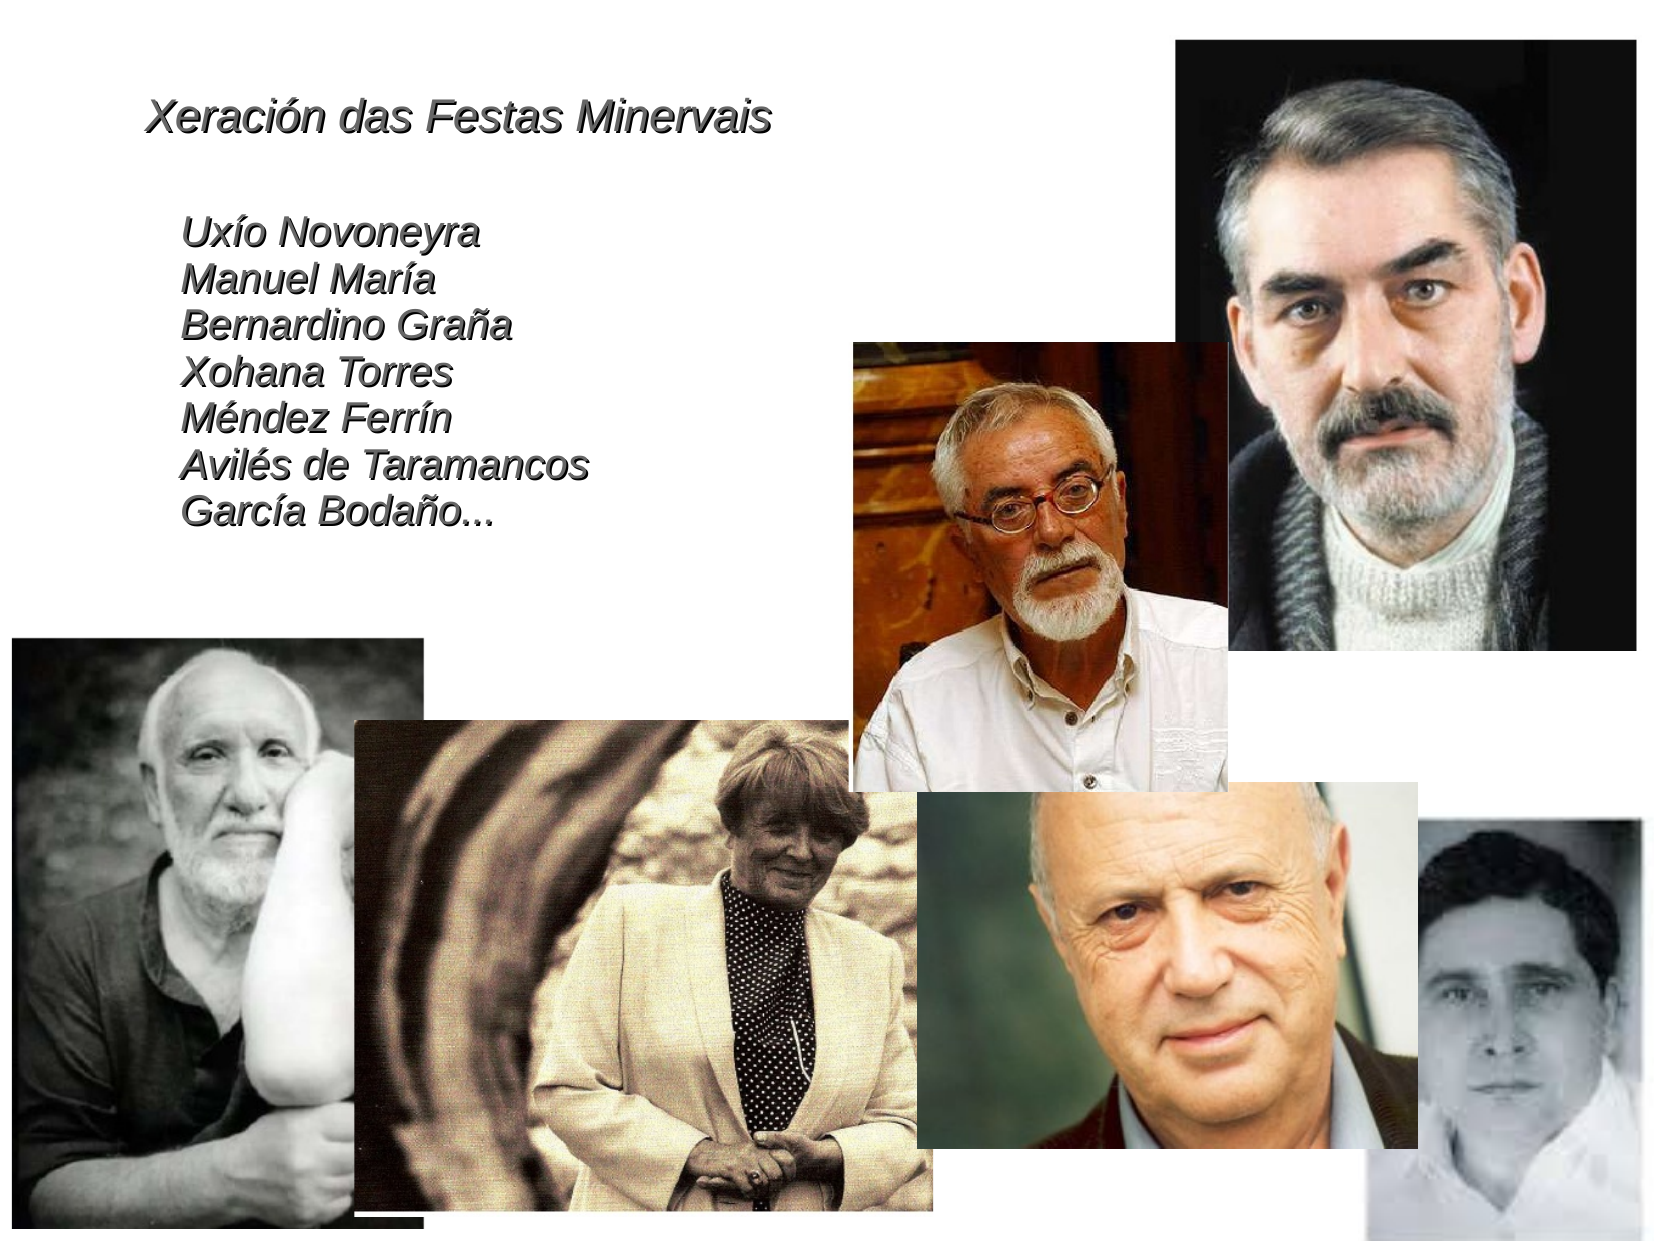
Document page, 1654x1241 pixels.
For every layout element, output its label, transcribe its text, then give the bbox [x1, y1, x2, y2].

text_box Xeración das Festas Minervais [129, 82, 787, 149]
text_box Uxío Novoneyra Manuel María Bernardino Graña Xohana Torres Méndez Ferrín Avilés de Taramancos García Bodaño... [165, 200, 605, 541]
picture [11, 35, 1654, 1241]
